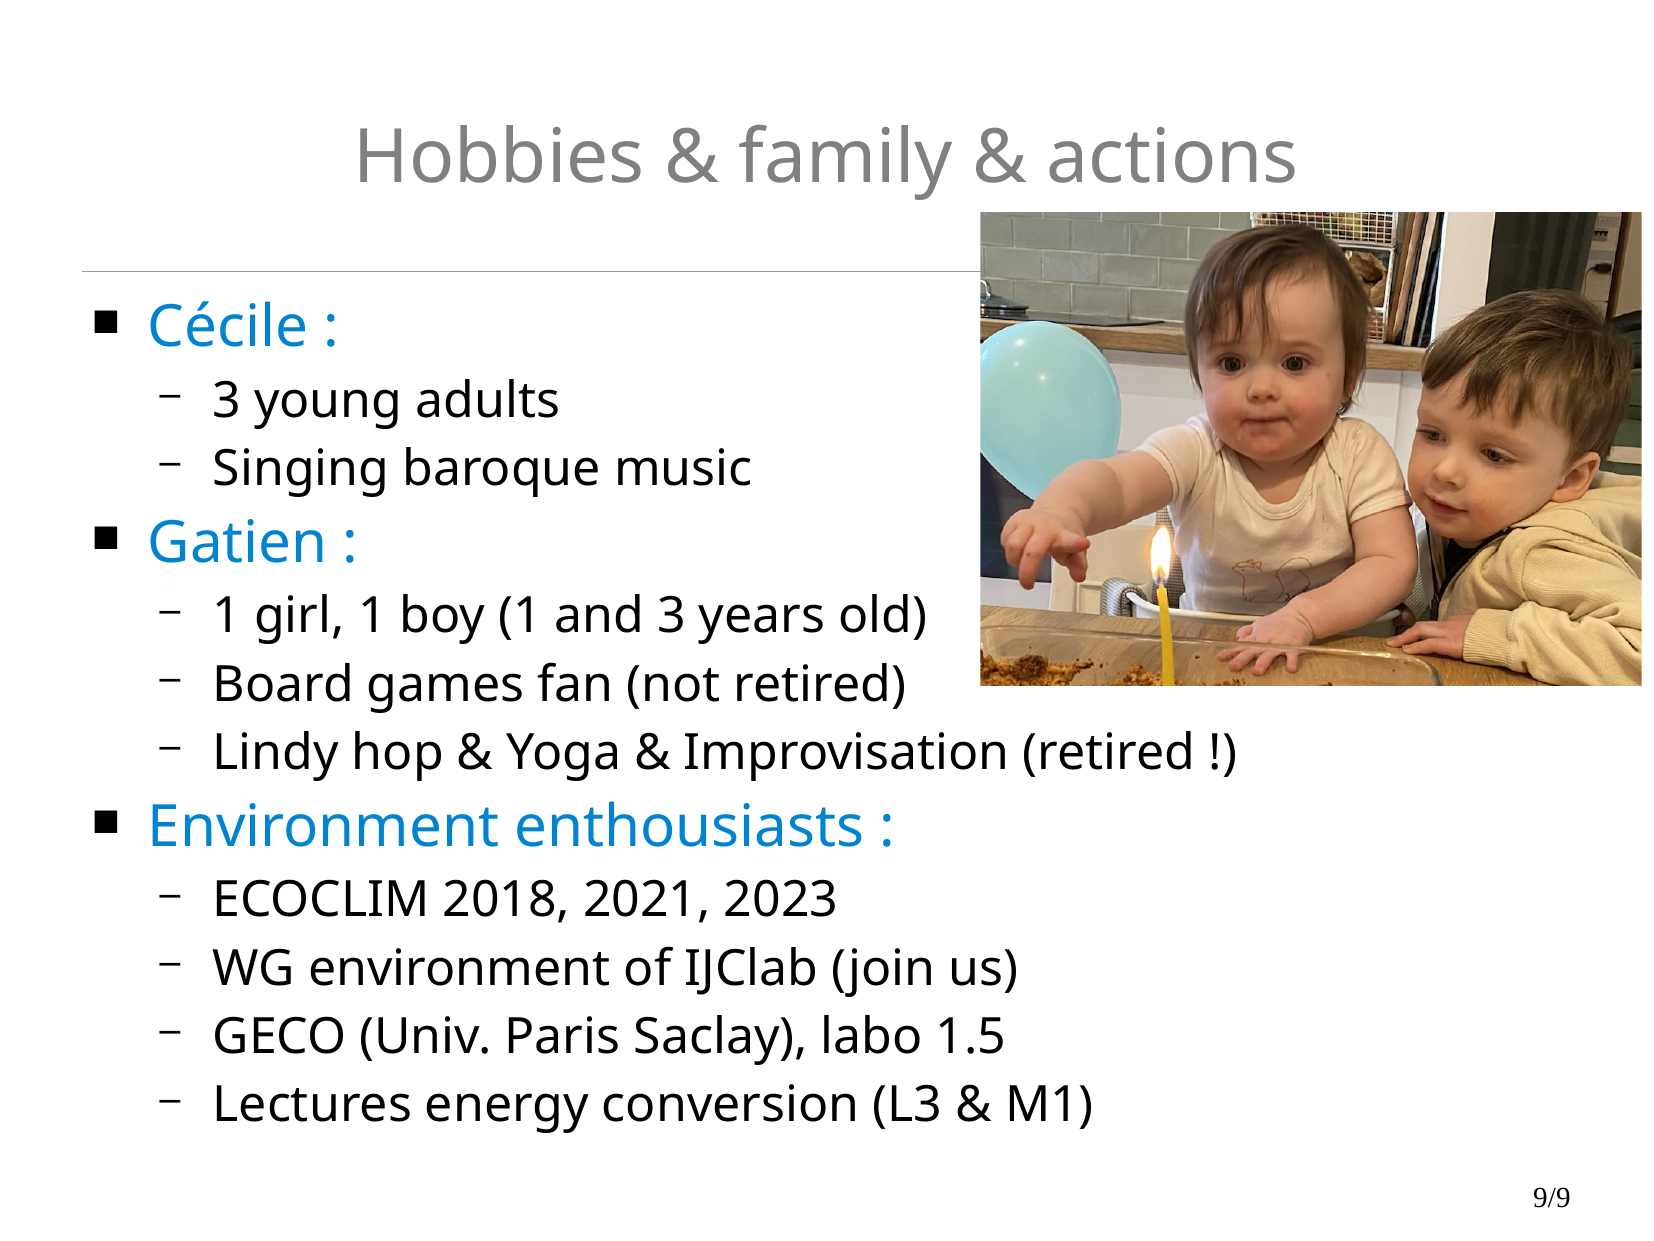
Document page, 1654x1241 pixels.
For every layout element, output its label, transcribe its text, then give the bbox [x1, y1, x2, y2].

picture [980, 212, 1642, 686]
title Hobbies & family & actions [82, 49, 1571, 257]
list Cécile : 3 young adults Singing baroque music Gatien : 1 girl, 1 boy (1 and 3 years old) Board games fan (not retired) Lindy hop & Yoga & Improvisation (retired !) Environment enthousiasts : ECOCLIM 2018, 2021, 2023 WG environment of IJClab (join us) GECO (Univ. Paris Saclay), labo 1.5 Lectures energy conversion (L3 & M1) [70, 284, 1560, 1176]
